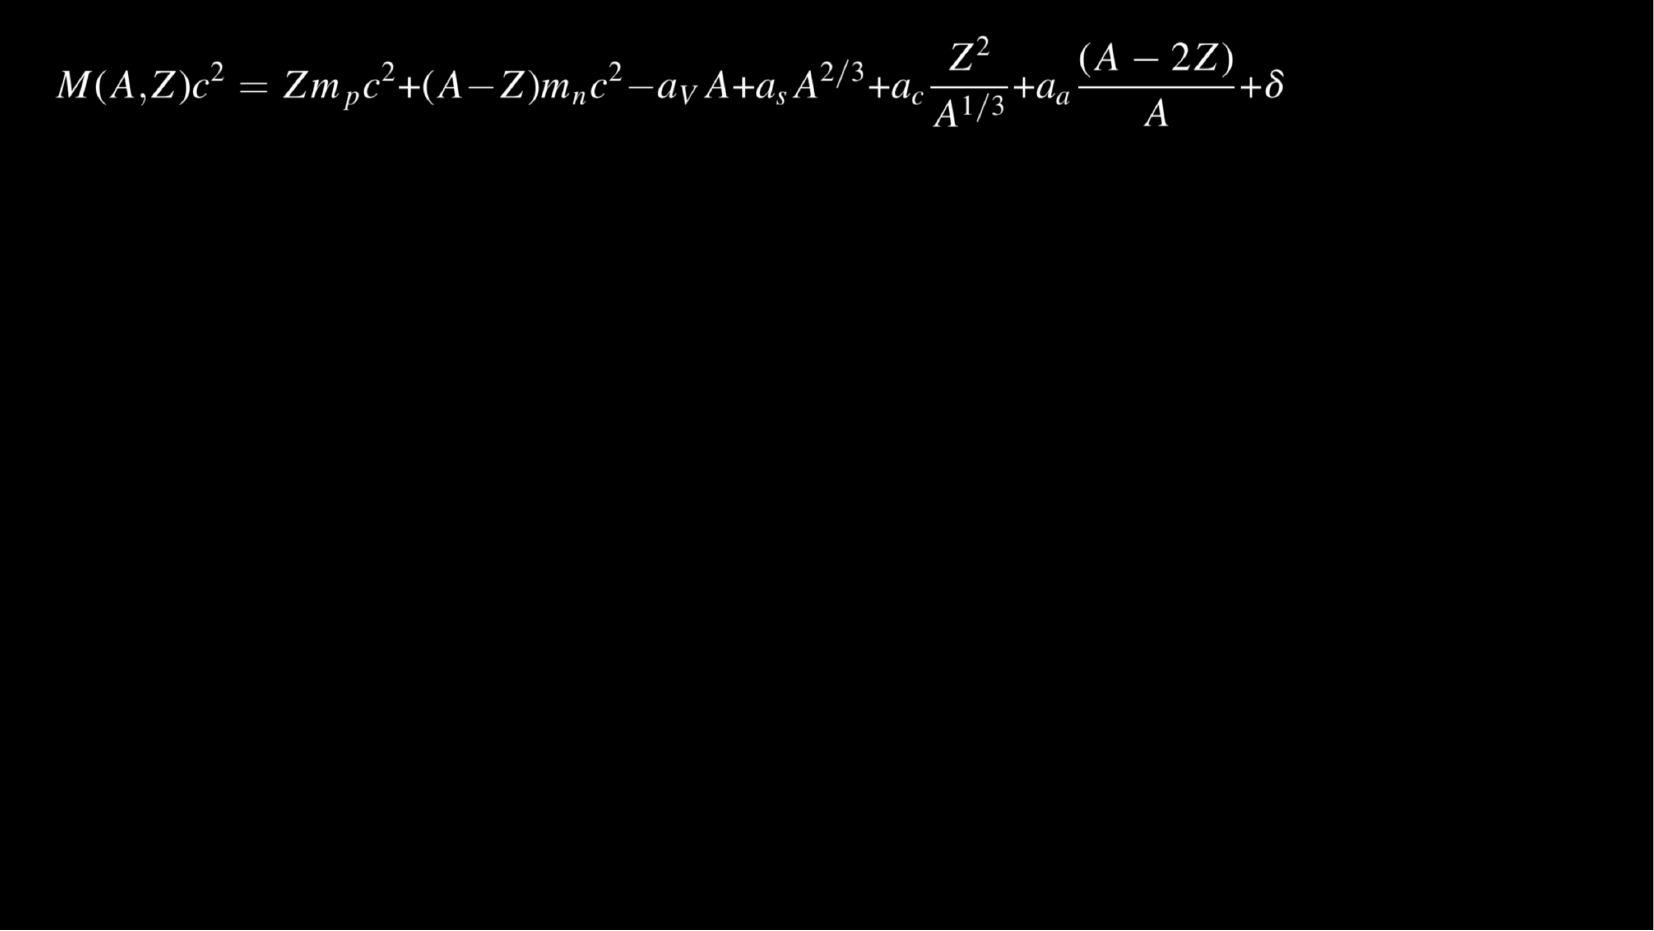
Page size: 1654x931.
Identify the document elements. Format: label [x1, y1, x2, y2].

picture [29, 29, 1300, 146]
